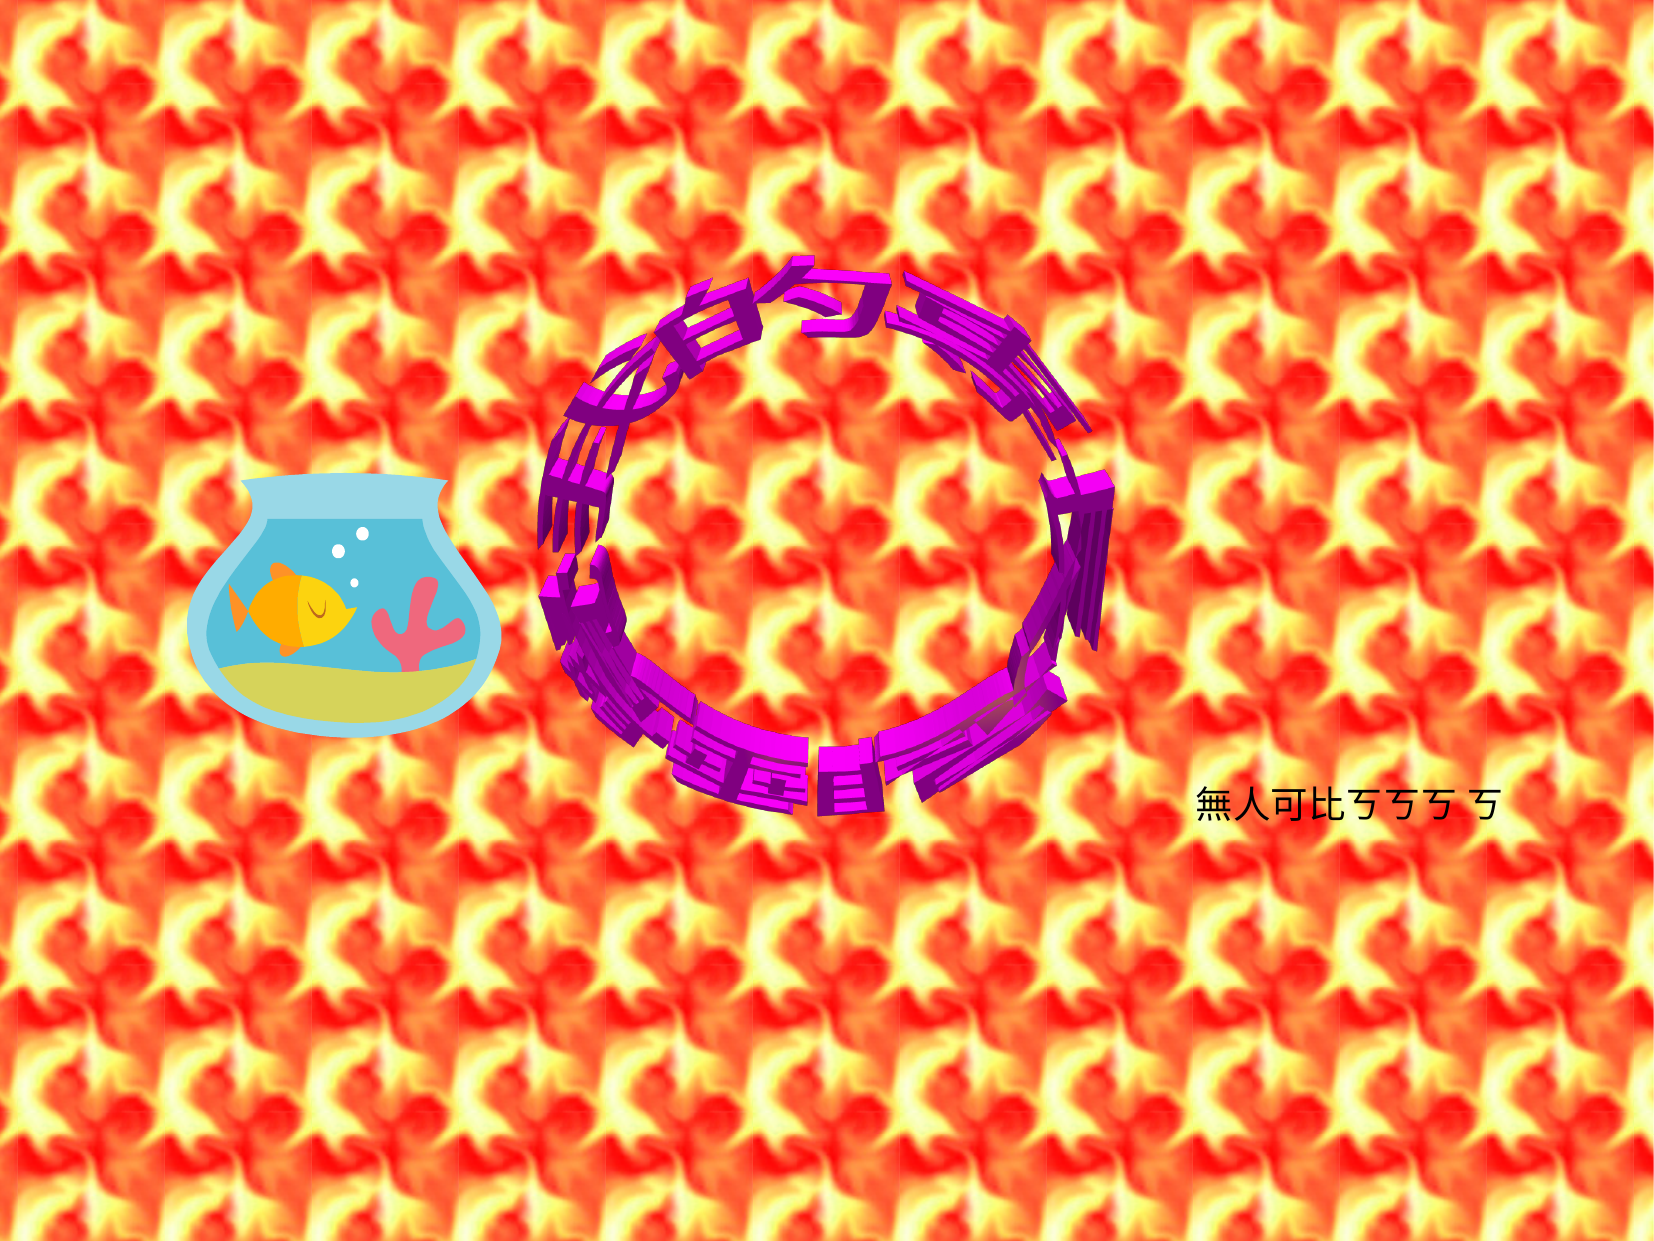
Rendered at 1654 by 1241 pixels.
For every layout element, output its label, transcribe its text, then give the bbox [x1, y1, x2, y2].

picture [0, 0, 1654, 1241]
text_box 無人可比ㄎㄎㄎ ㄎ [1181, 767, 1530, 828]
